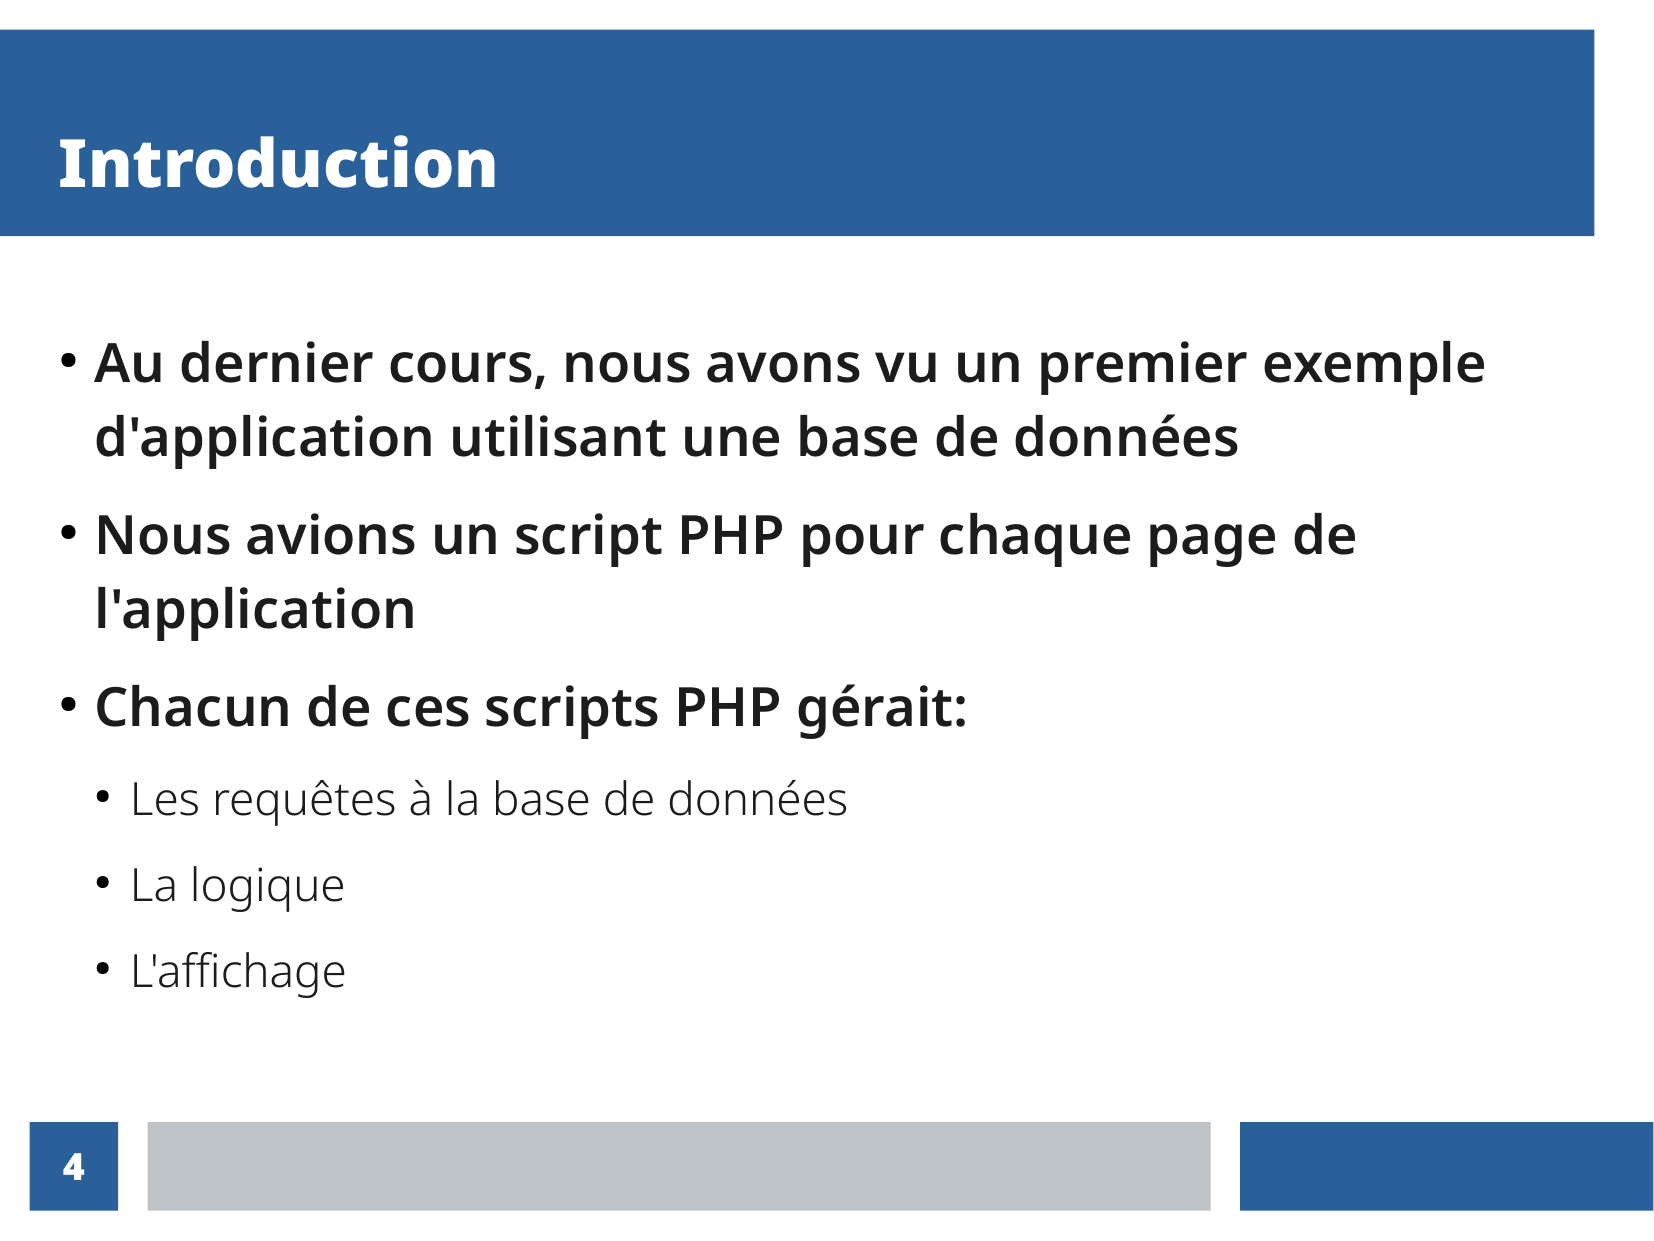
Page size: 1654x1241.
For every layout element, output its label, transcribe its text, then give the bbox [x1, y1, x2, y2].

title Introduction [59, 59, 1595, 207]
list Au dernier cours, nous avons vu un premier exemple d'application utilisant une base de données Nous avions un script PHP pour chaque page de l'application Chacun de ces scripts PHP gérait: Les requêtes à la base de données La logique L'affichage [59, 324, 1565, 1093]
